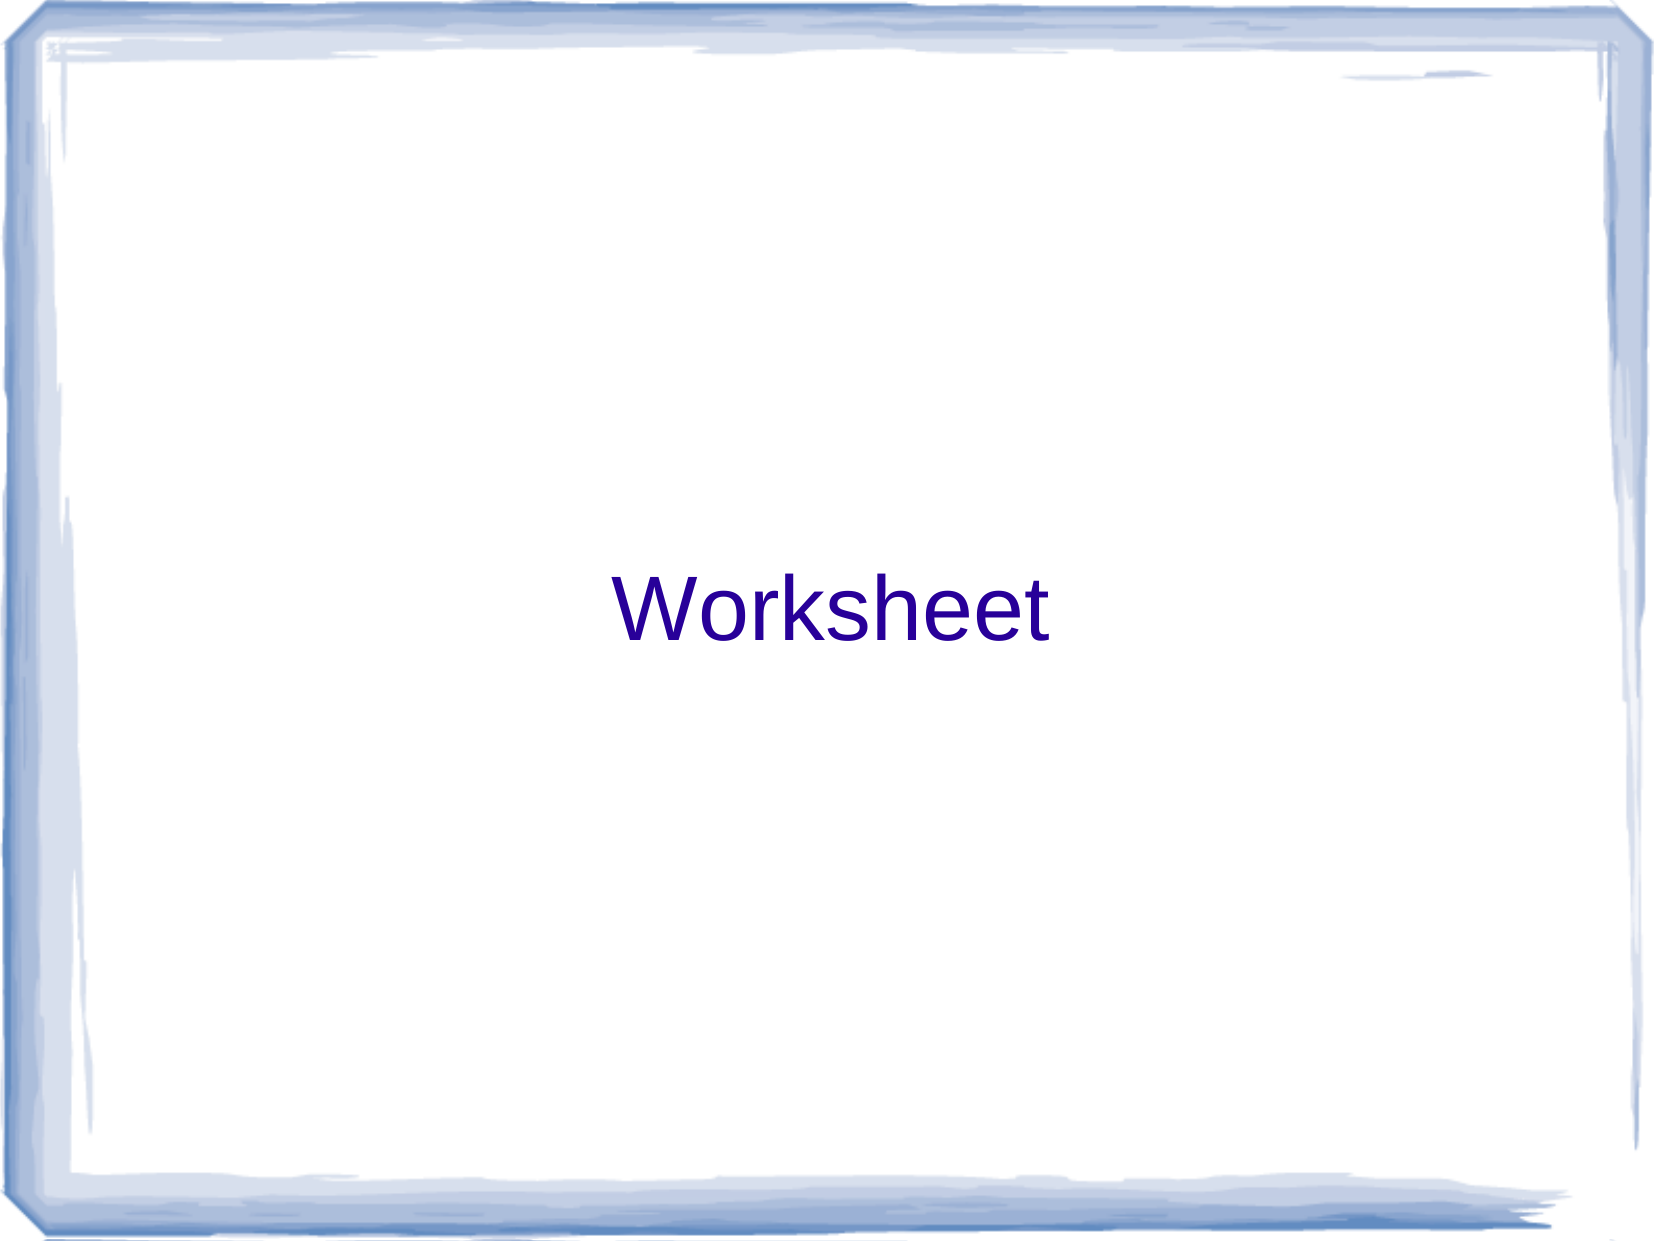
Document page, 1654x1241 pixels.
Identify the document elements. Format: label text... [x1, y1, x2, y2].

title Worksheet [86, 505, 1576, 713]
picture [0, 0, 1654, 1241]
